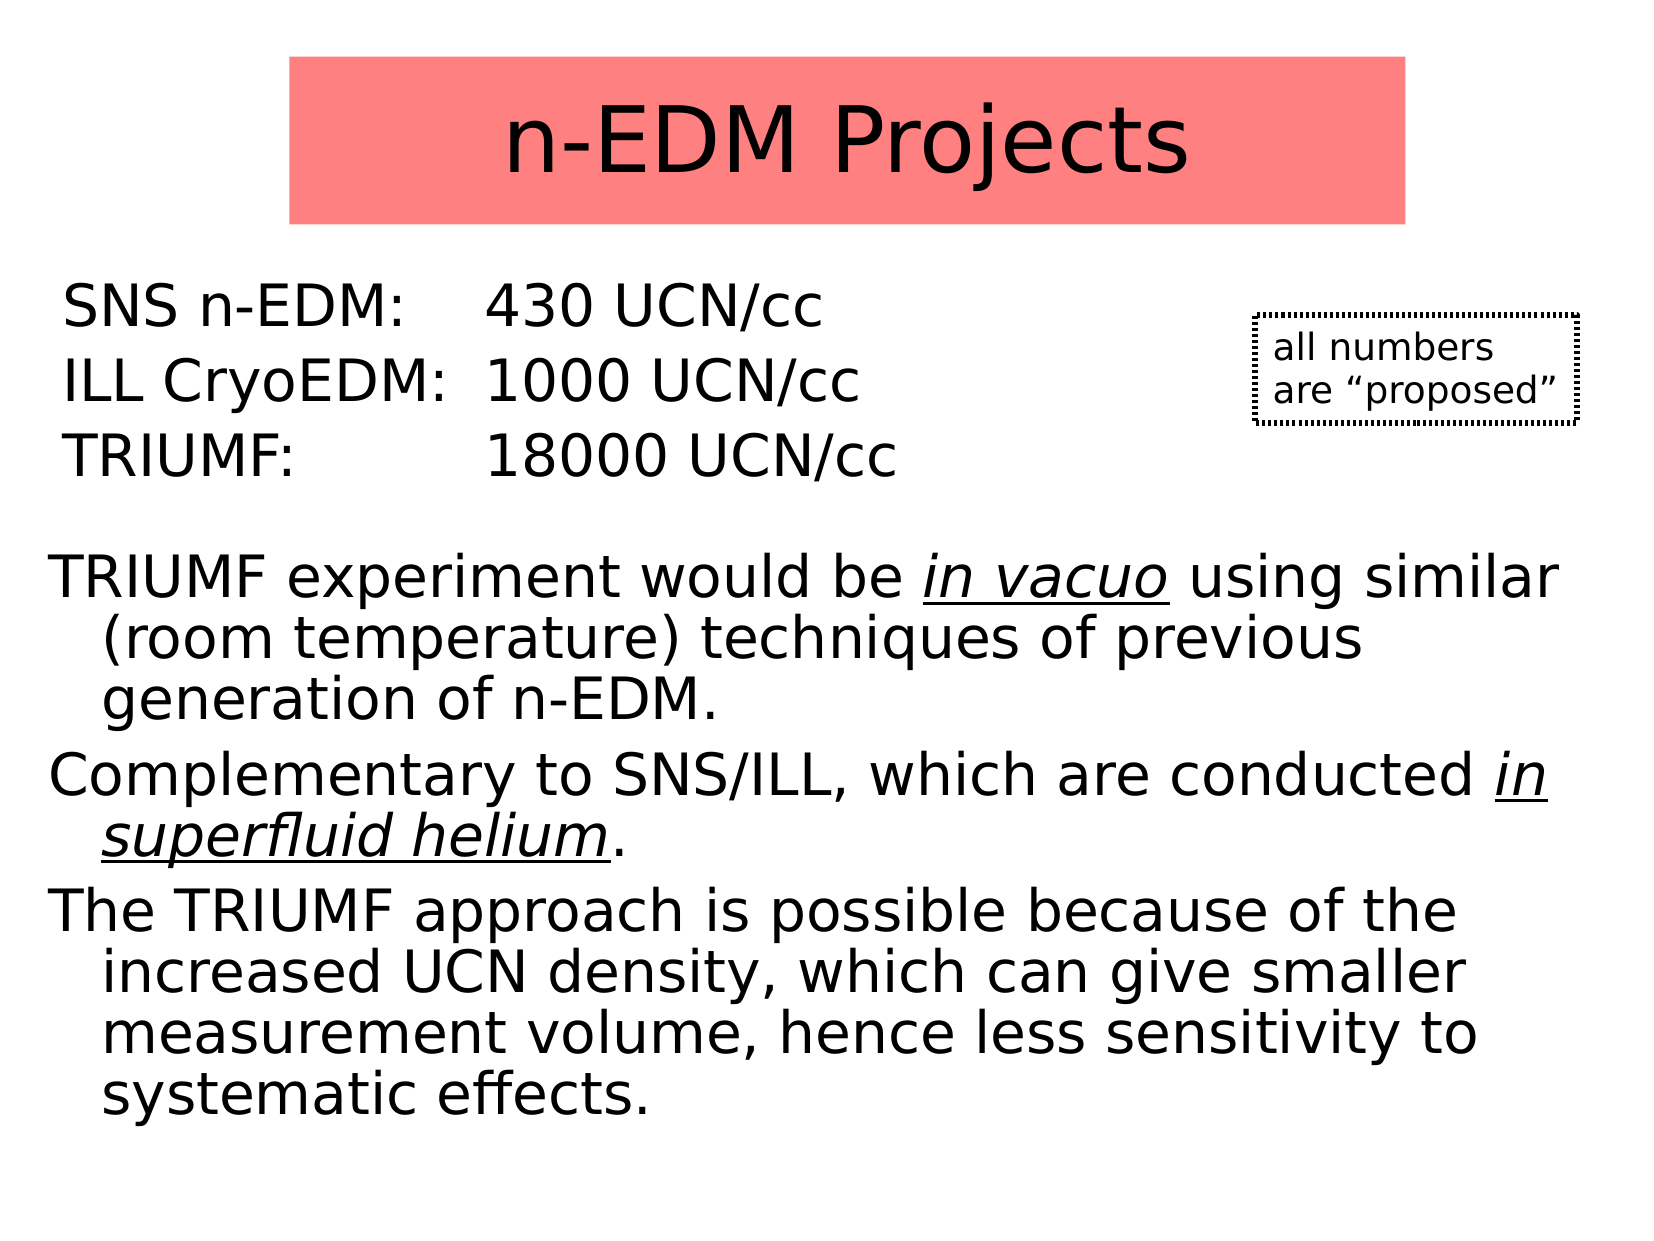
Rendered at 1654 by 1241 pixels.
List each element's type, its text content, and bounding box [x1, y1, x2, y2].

text_box all numbers are “proposed” [1255, 315, 1577, 423]
list SNS n-EDM: 430 UCN/cc ILL CryoEDM: 1000 UCN/cc TRIUMF: 18000 UCN/cc [29, 269, 1281, 525]
list TRIUMF experiment would be in vacuo using similar (room temperature) techniques of previous generation of n-EDM. Complementary to SNS/ILL, which are conducted in superfluid helium. The TRIUMF approach is possible because of the increased UCN density, which can give smaller measurement volume, hence less sensitivity to systematic effects. [15, 541, 1607, 1142]
title n-EDM Projects [289, 56, 1406, 225]
